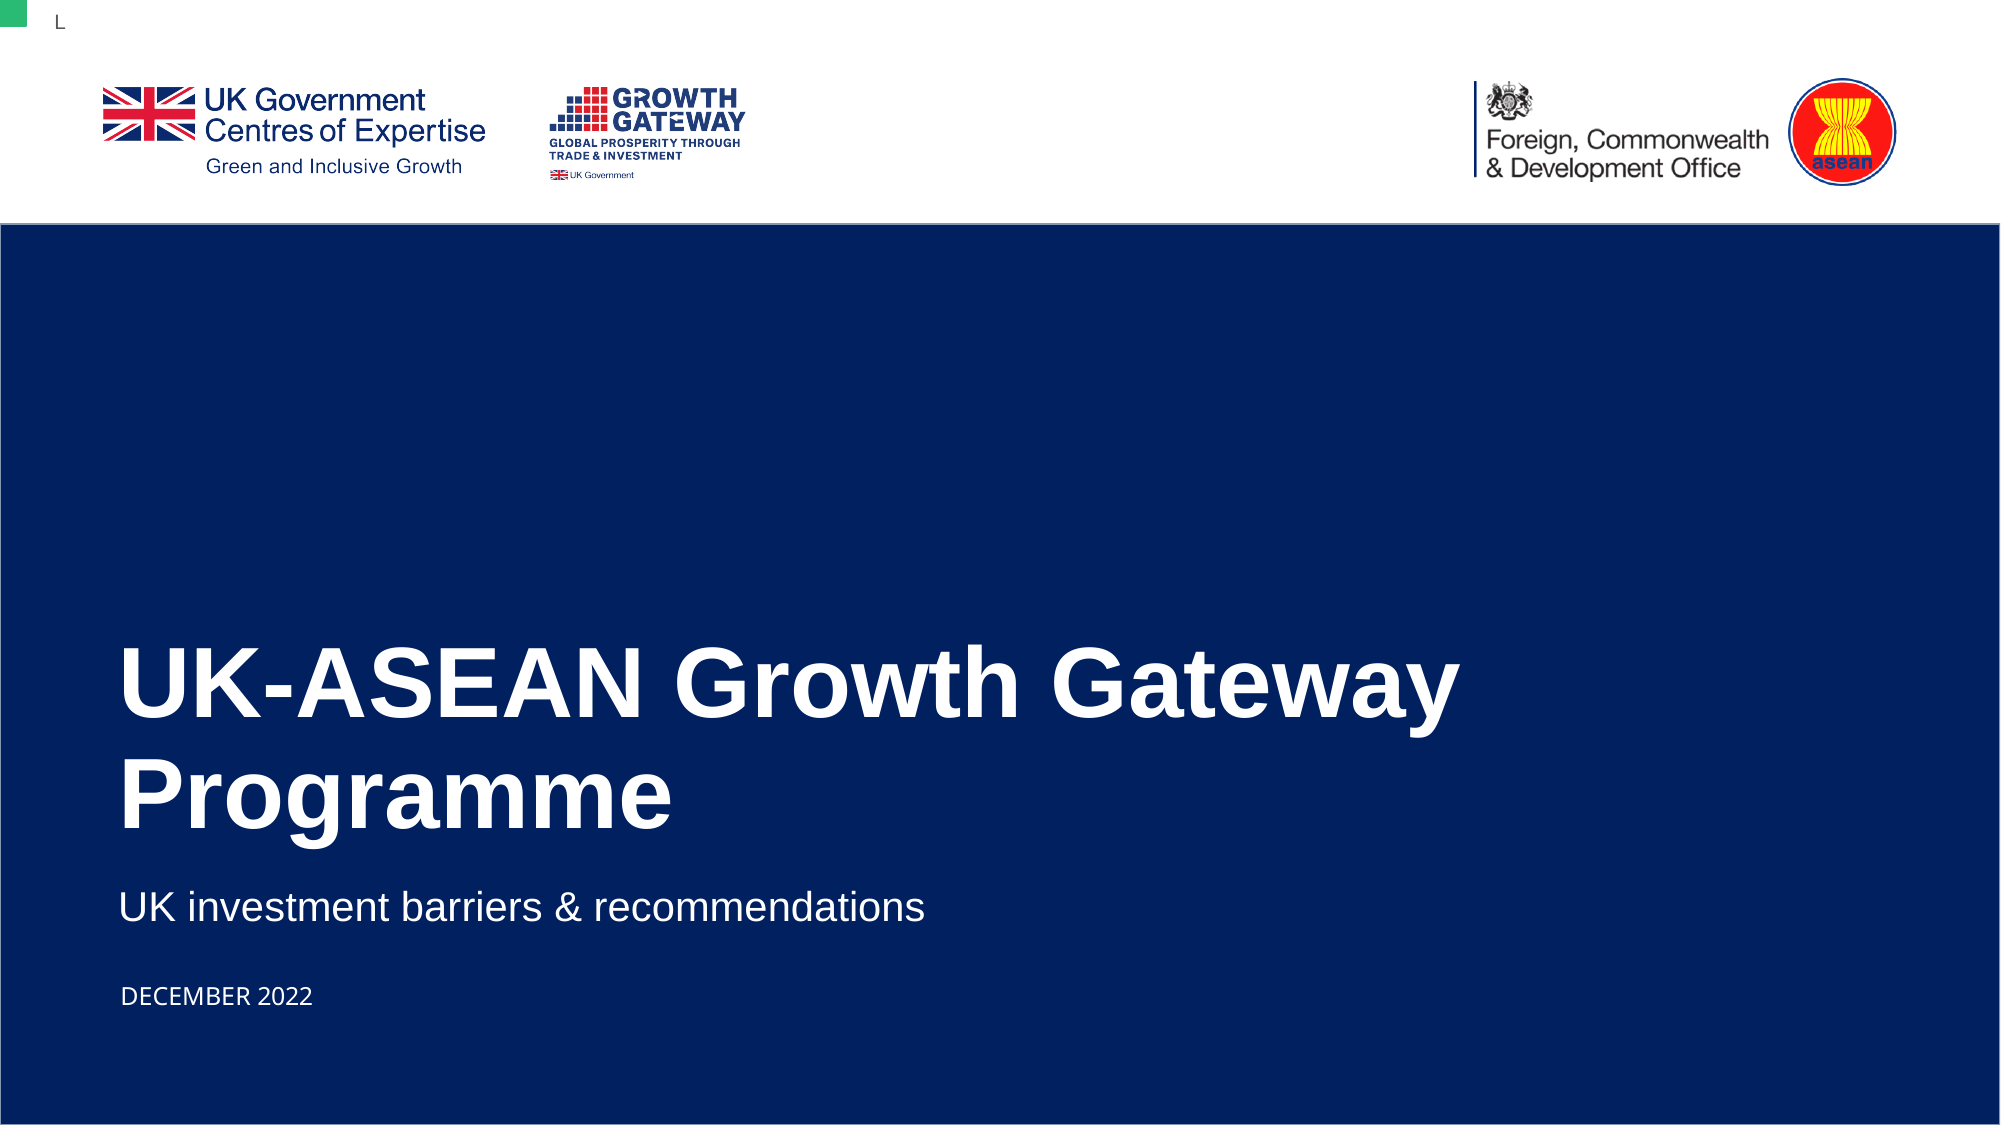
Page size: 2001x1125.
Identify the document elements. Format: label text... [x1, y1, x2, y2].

text_box DECEMBER 2022 [103, 980, 1104, 1011]
title UK-ASEAN Growth Gateway Programme [103, 611, 1897, 868]
picture [1787, 77, 1897, 186]
picture [1474, 81, 1769, 182]
subtitle UK investment barriers & recommendations [103, 868, 1105, 934]
